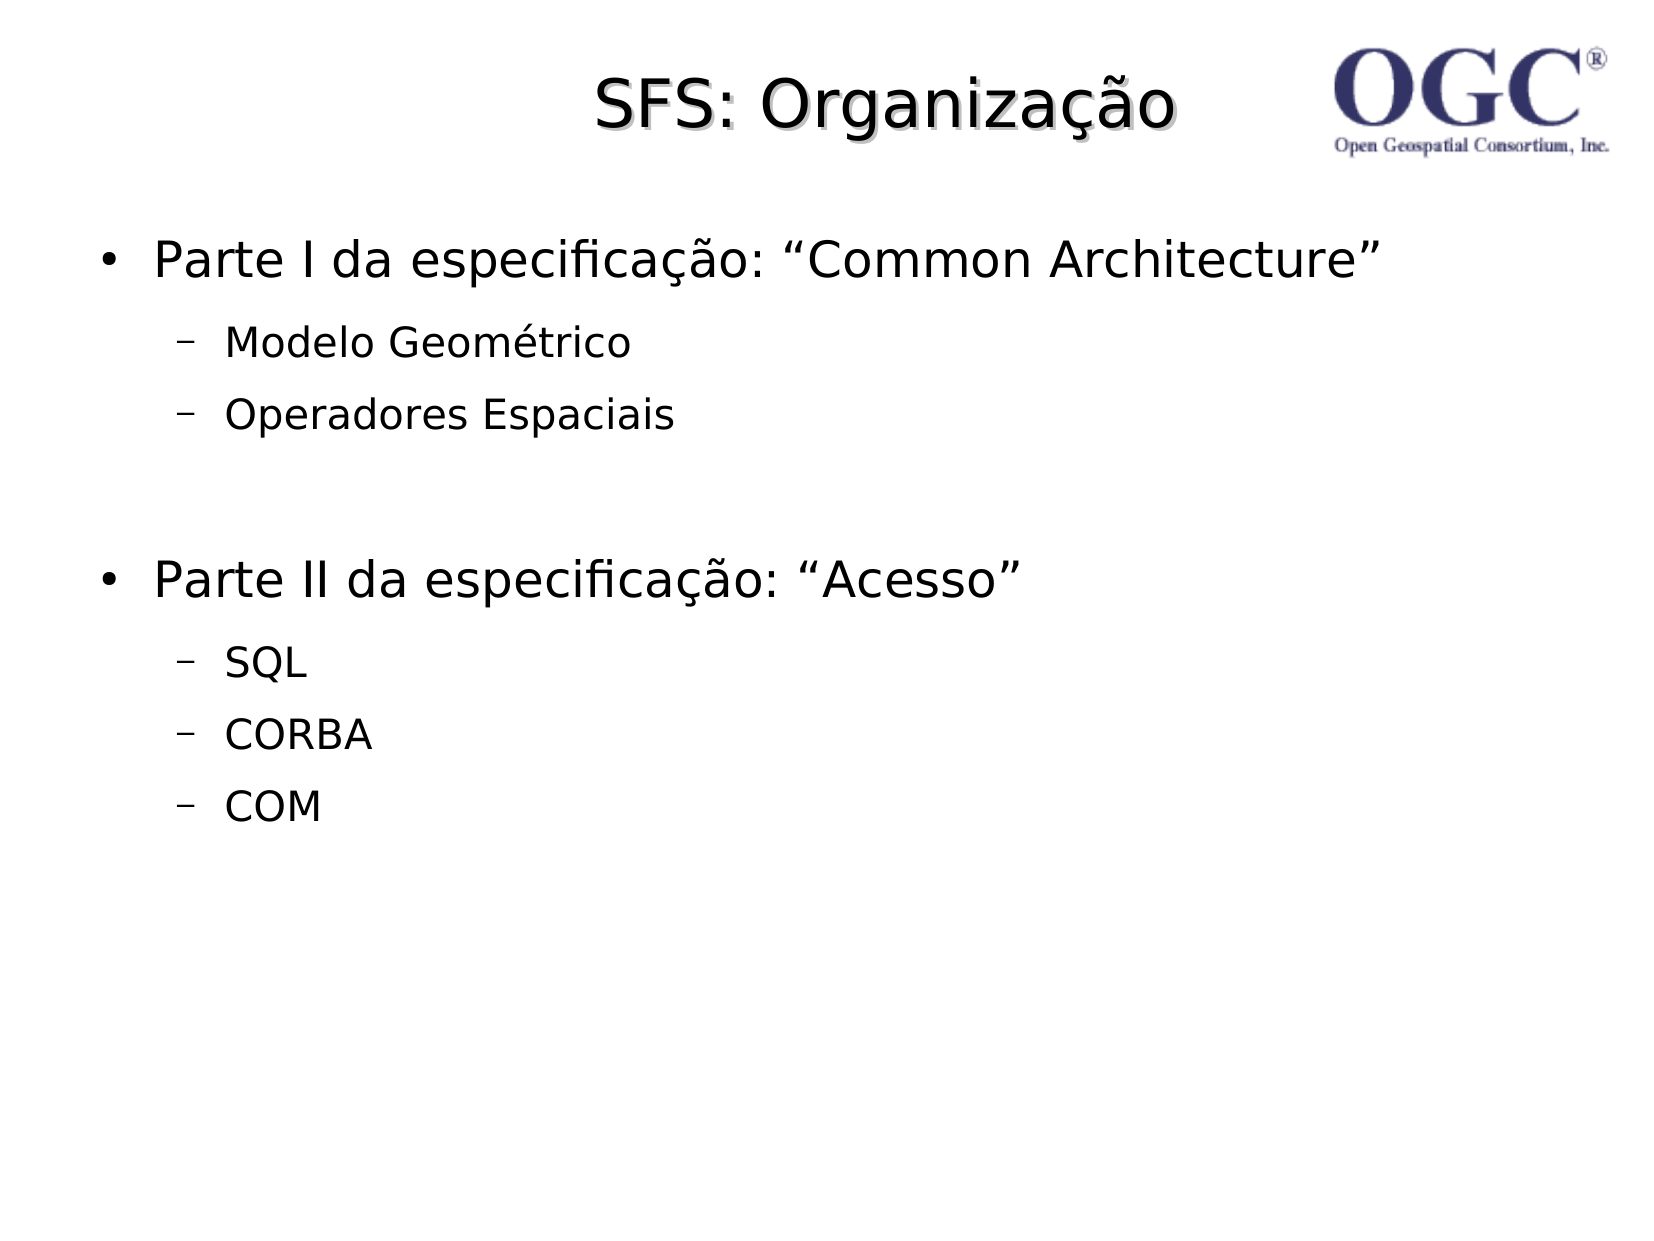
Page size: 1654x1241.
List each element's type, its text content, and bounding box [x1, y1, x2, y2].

picture [1320, 23, 1625, 178]
list Parte I da especificação: “Common Architecture” Modelo Geométrico Operadores Espaciais Parte II da especificação: “Acesso” SQL CORBA COM [82, 231, 1571, 1035]
title SFS: Organização [206, 33, 1320, 176]
